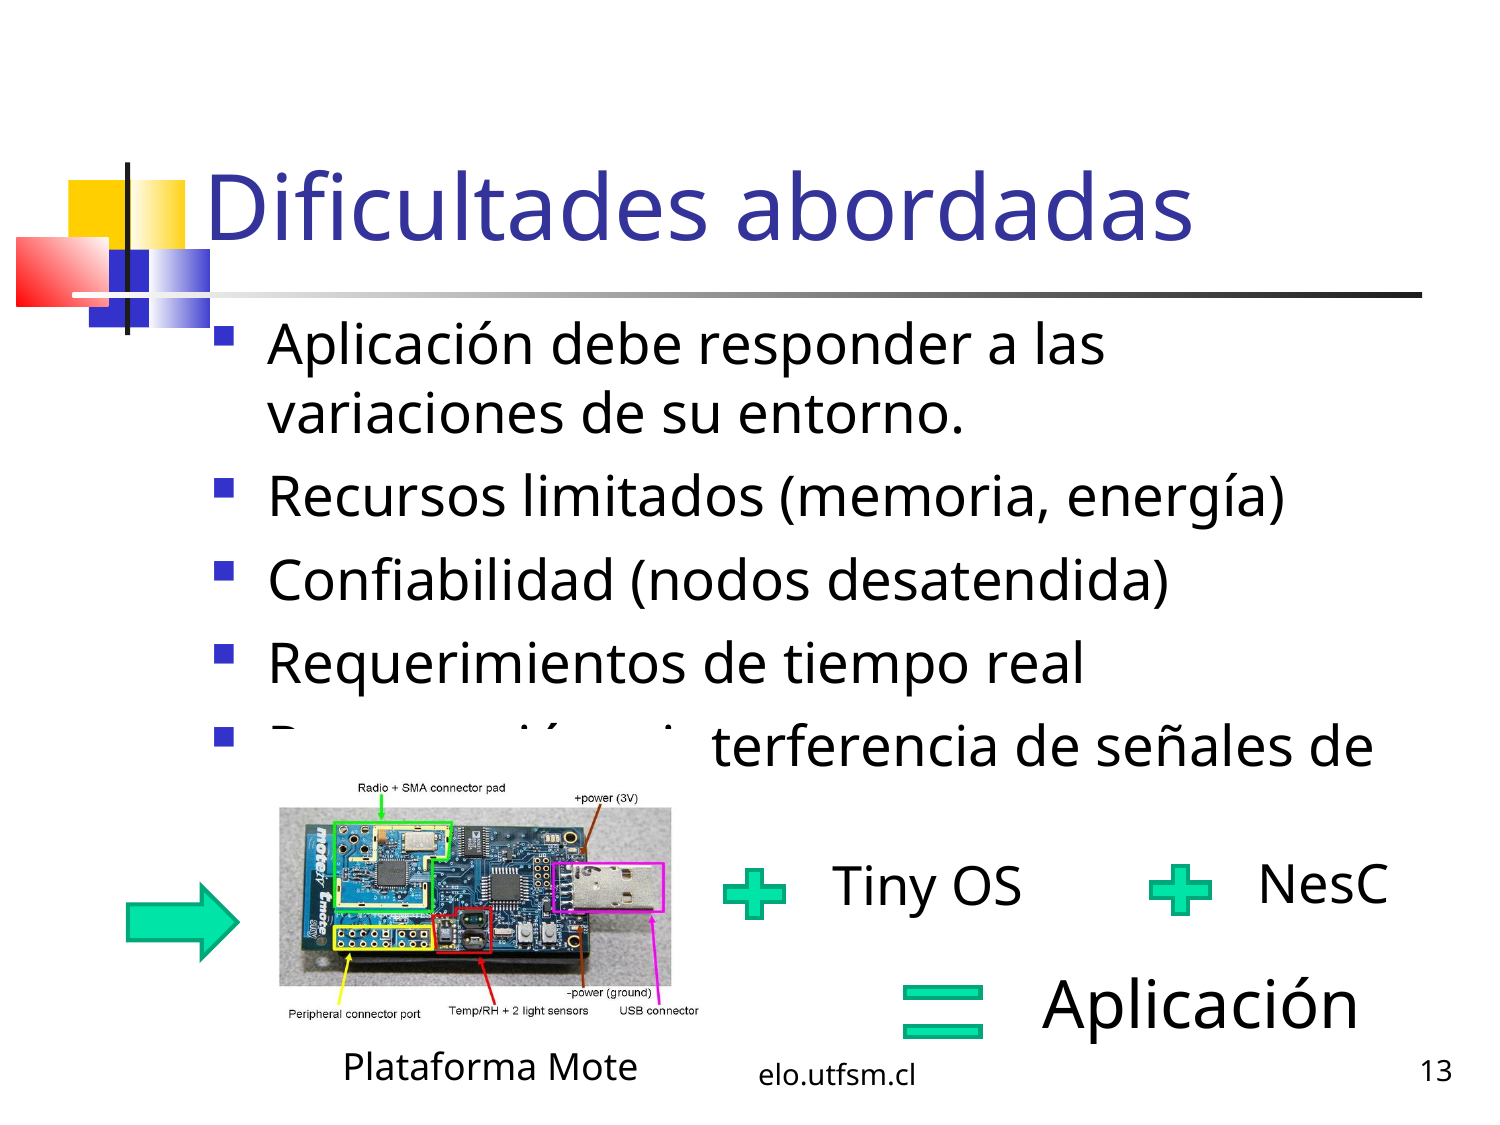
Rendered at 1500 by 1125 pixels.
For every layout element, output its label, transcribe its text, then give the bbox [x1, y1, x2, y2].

text_box Tiny OS [817, 843, 1100, 925]
text_box elo.utfsm.cl [599, 1024, 1075, 1100]
title Dificultades abordadas [188, 35, 1269, 276]
list Aplicación debe responder a las variaciones de su entorno. Recursos limitados (memoria, energía) Confiabilidad (nodos desatendida) Requerimientos de tiempo real Propagación e interferencia de señales de RF [196, 301, 1422, 793]
text_box NesC [1242, 841, 1429, 923]
picture [240, 729, 710, 1064]
text_box <number> [1155, 1050, 1468, 1100]
text_box Plataforma Mote [327, 1035, 654, 1096]
text_box Aplicación [1028, 954, 1487, 1050]
